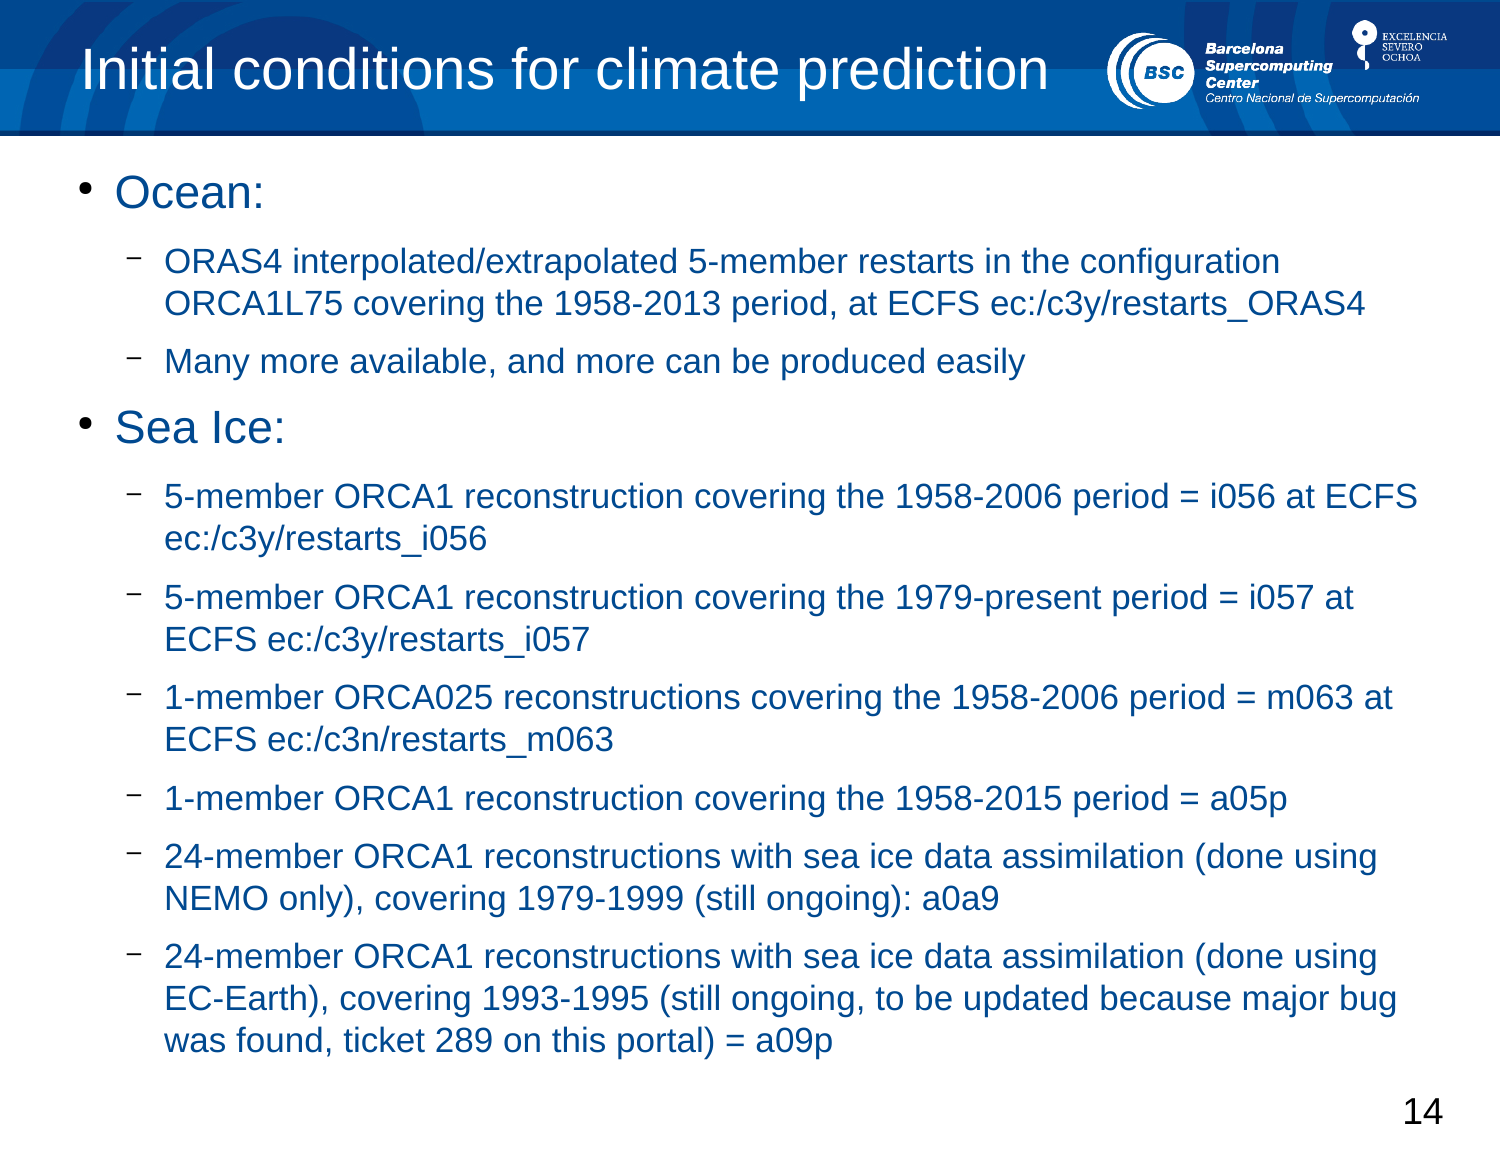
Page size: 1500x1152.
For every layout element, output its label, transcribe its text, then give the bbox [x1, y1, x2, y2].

list Ocean: ORAS4 interpolated/extrapolated 5-member restarts in the configuration ORCA1L75 covering the 1958-2013 period, at ECFS ec:/c3y/restarts_ORAS4 Many more available, and more can be produced easily Sea Ice: 5-member ORCA1 reconstruction covering the 1958-2006 period = i056 at ECFS ec:/c3y/restarts_i056 5-member ORCA1 reconstruction covering the 1979-present period = i057 at ECFS ec:/c3y/restarts_i057 1-member ORCA025 reconstructions covering the 1958-2006 period = m063 at ECFS ec:/c3n/restarts_m063 1-member ORCA1 reconstruction covering the 1958-2015 period = a05p 24-member ORCA1 reconstructions with sea ice data assimilation (done using NEMO only), covering 1979-1999 (still ongoing): a0a9 24-member ORCA1 reconstructions with sea ice data assimilation (done using EC-Earth), covering 1993-1995 (still ongoing, to be updated because major bug was found, ticket 289 on this portal) = a09p [64, 161, 1432, 1068]
title Initial conditions for climate prediction [65, 23, 1081, 139]
picture [0, 0, 1500, 136]
